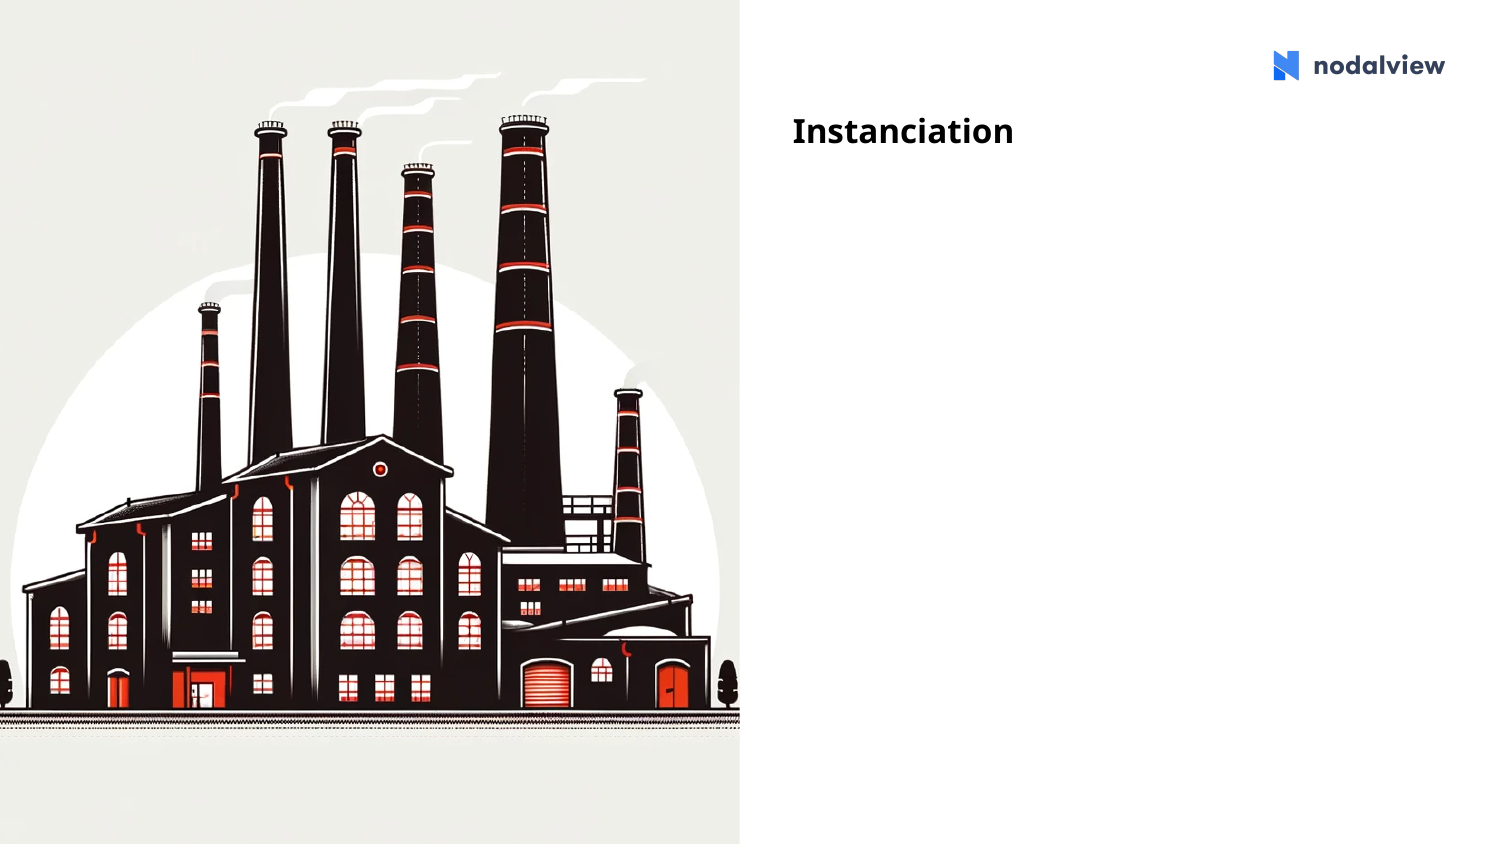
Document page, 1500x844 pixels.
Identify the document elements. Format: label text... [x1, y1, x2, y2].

title Instanciation [777, 94, 1500, 266]
picture [0, 0, 740, 844]
picture [1242, 0, 1477, 94]
